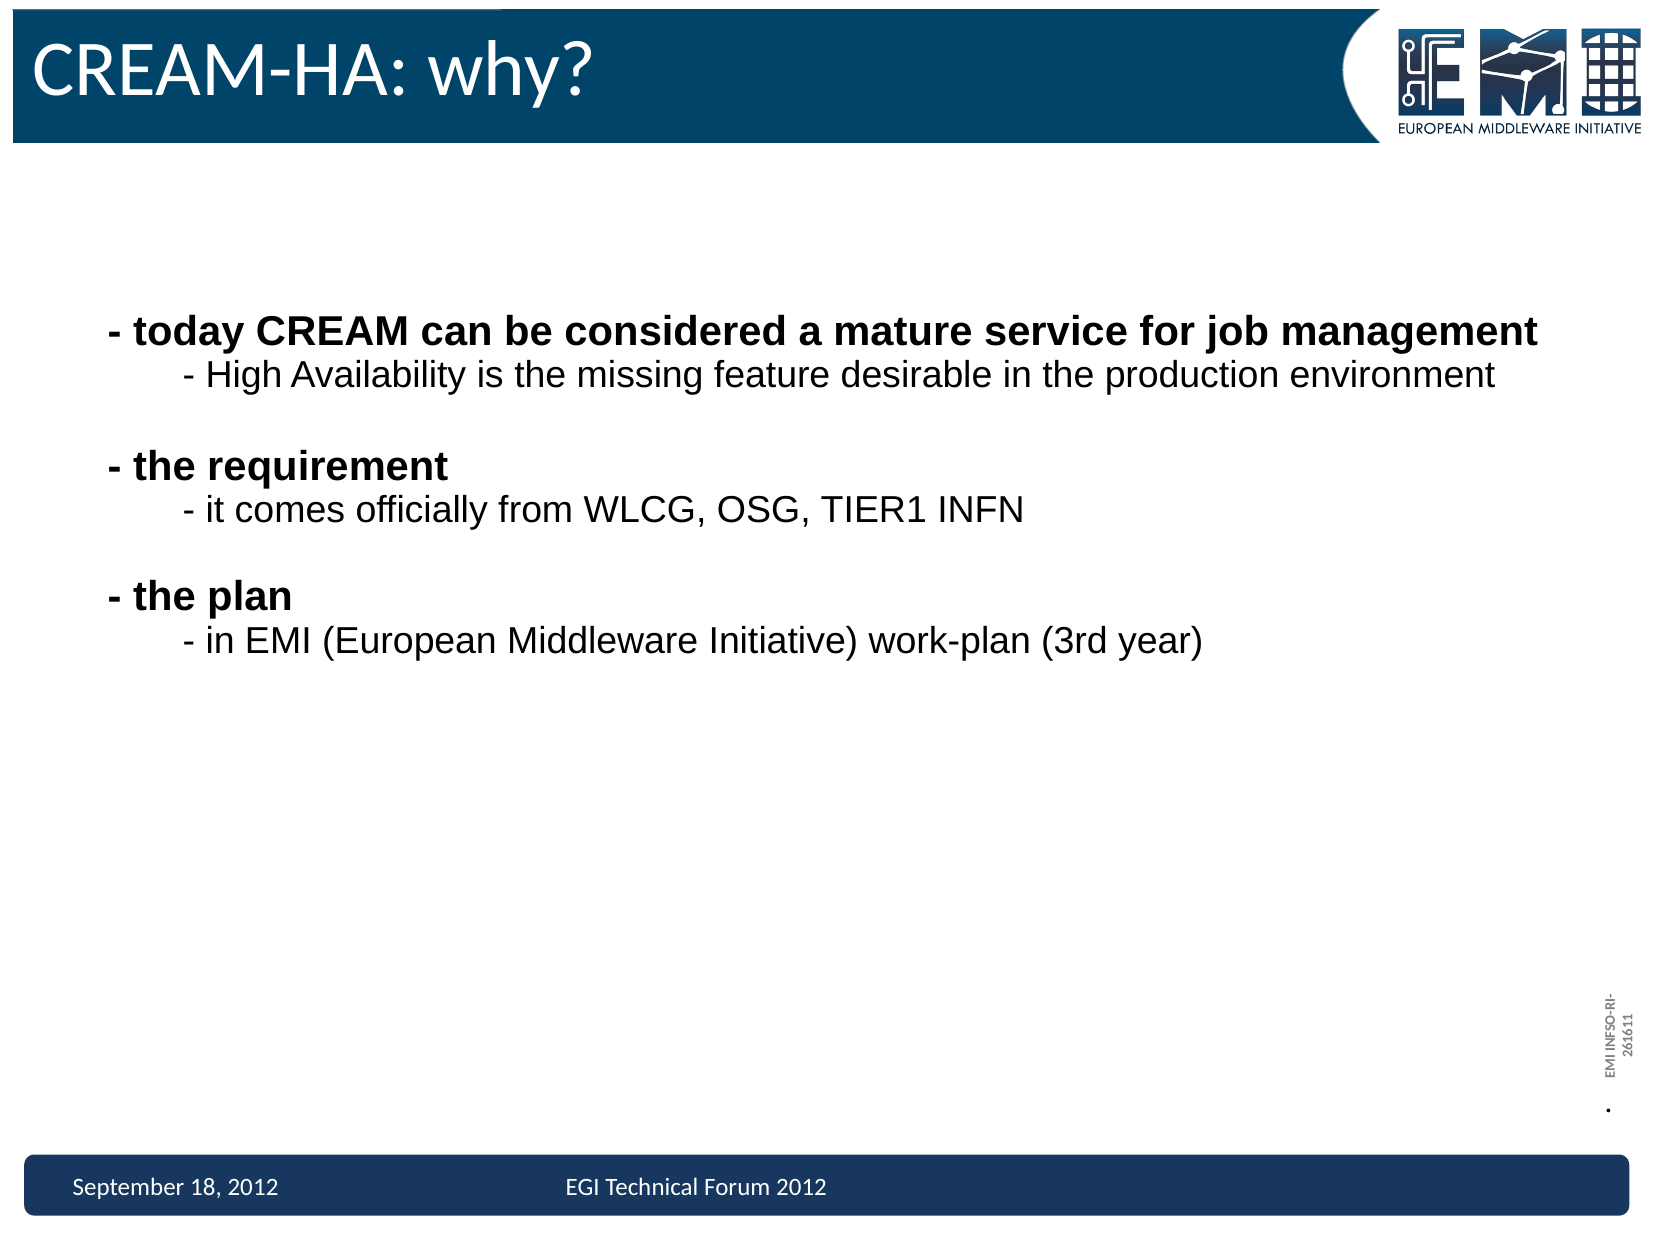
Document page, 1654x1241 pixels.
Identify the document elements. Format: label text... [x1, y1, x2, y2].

picture [27, 136, 1363, 143]
picture [1398, 28, 1641, 134]
picture [12, 9, 1348, 143]
text_box - today CREAM can be considered a mature service for job management - High Availability is the missing feature desirable in the production environment - the requirement - it comes officially from WLCG, OSG, TIER1 INFN - the plan - in EMI (European Middleware Initiative) work-plan (3rd year) [93, 300, 1560, 961]
picture [1365, 9, 1380, 143]
title CREAM-HA: why? [14, 15, 1375, 136]
